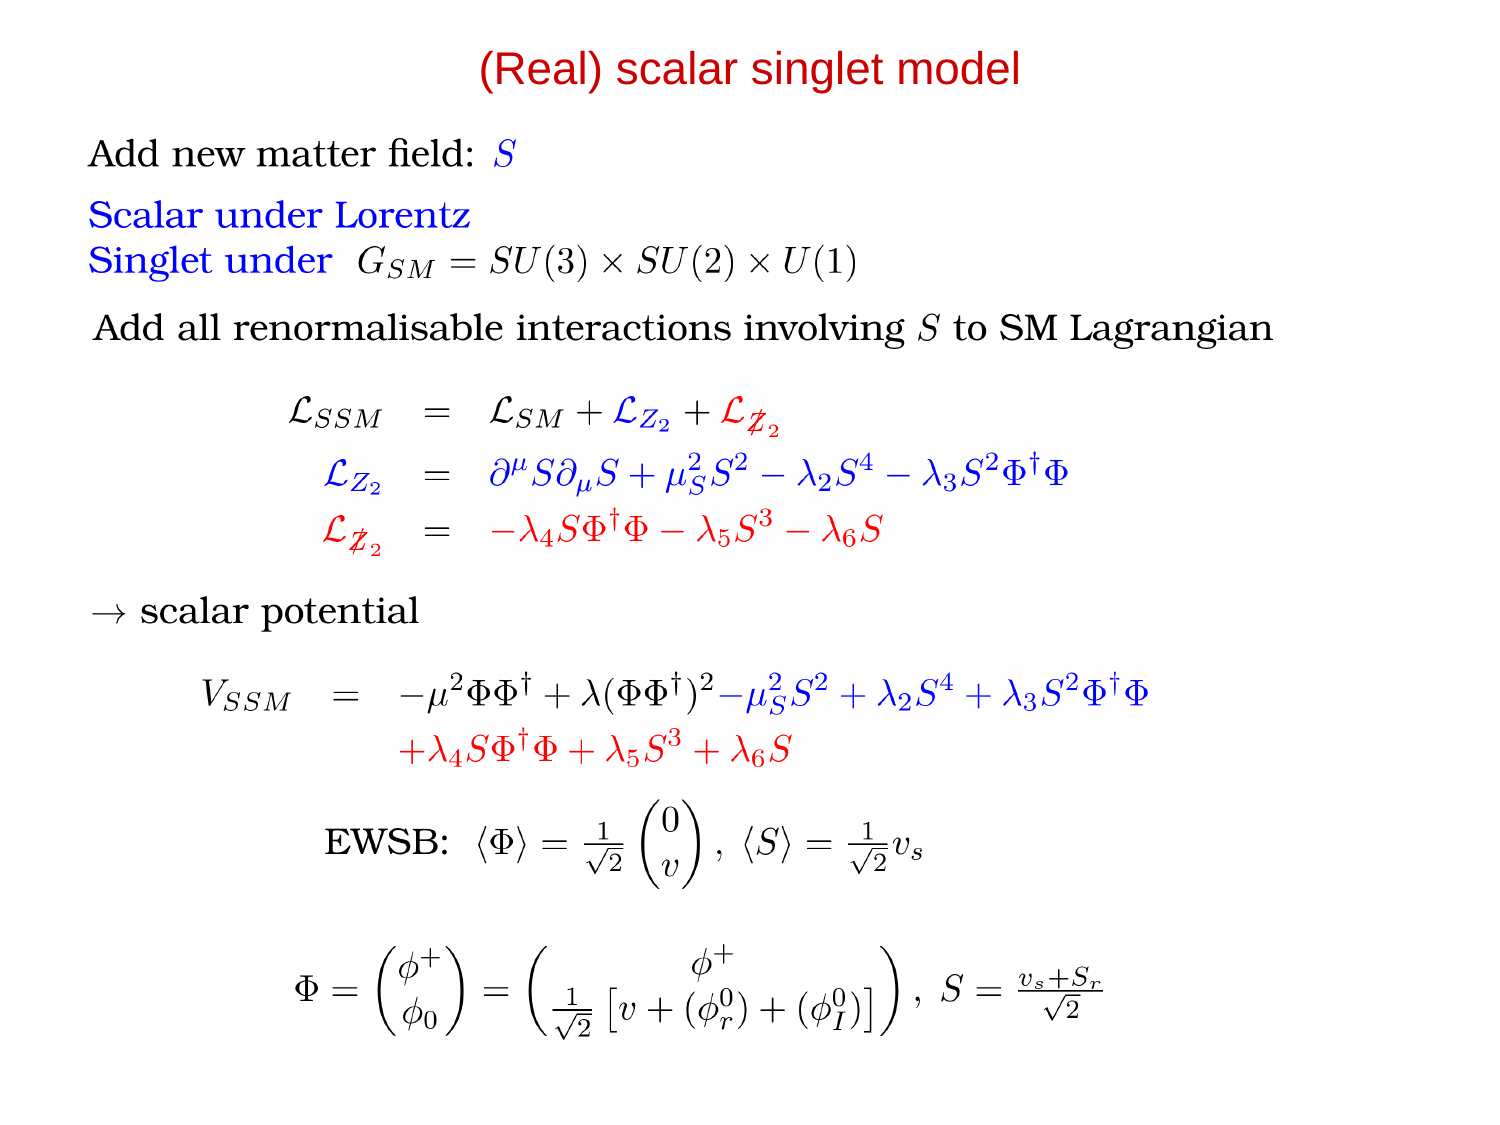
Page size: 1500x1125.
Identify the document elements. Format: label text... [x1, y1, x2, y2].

text_box (Real) scalar singlet model [23, 35, 1477, 116]
picture [92, 313, 1273, 556]
picture [325, 799, 922, 889]
picture [295, 944, 1103, 1040]
picture [89, 200, 855, 282]
picture [87, 138, 516, 167]
picture [92, 596, 1148, 767]
